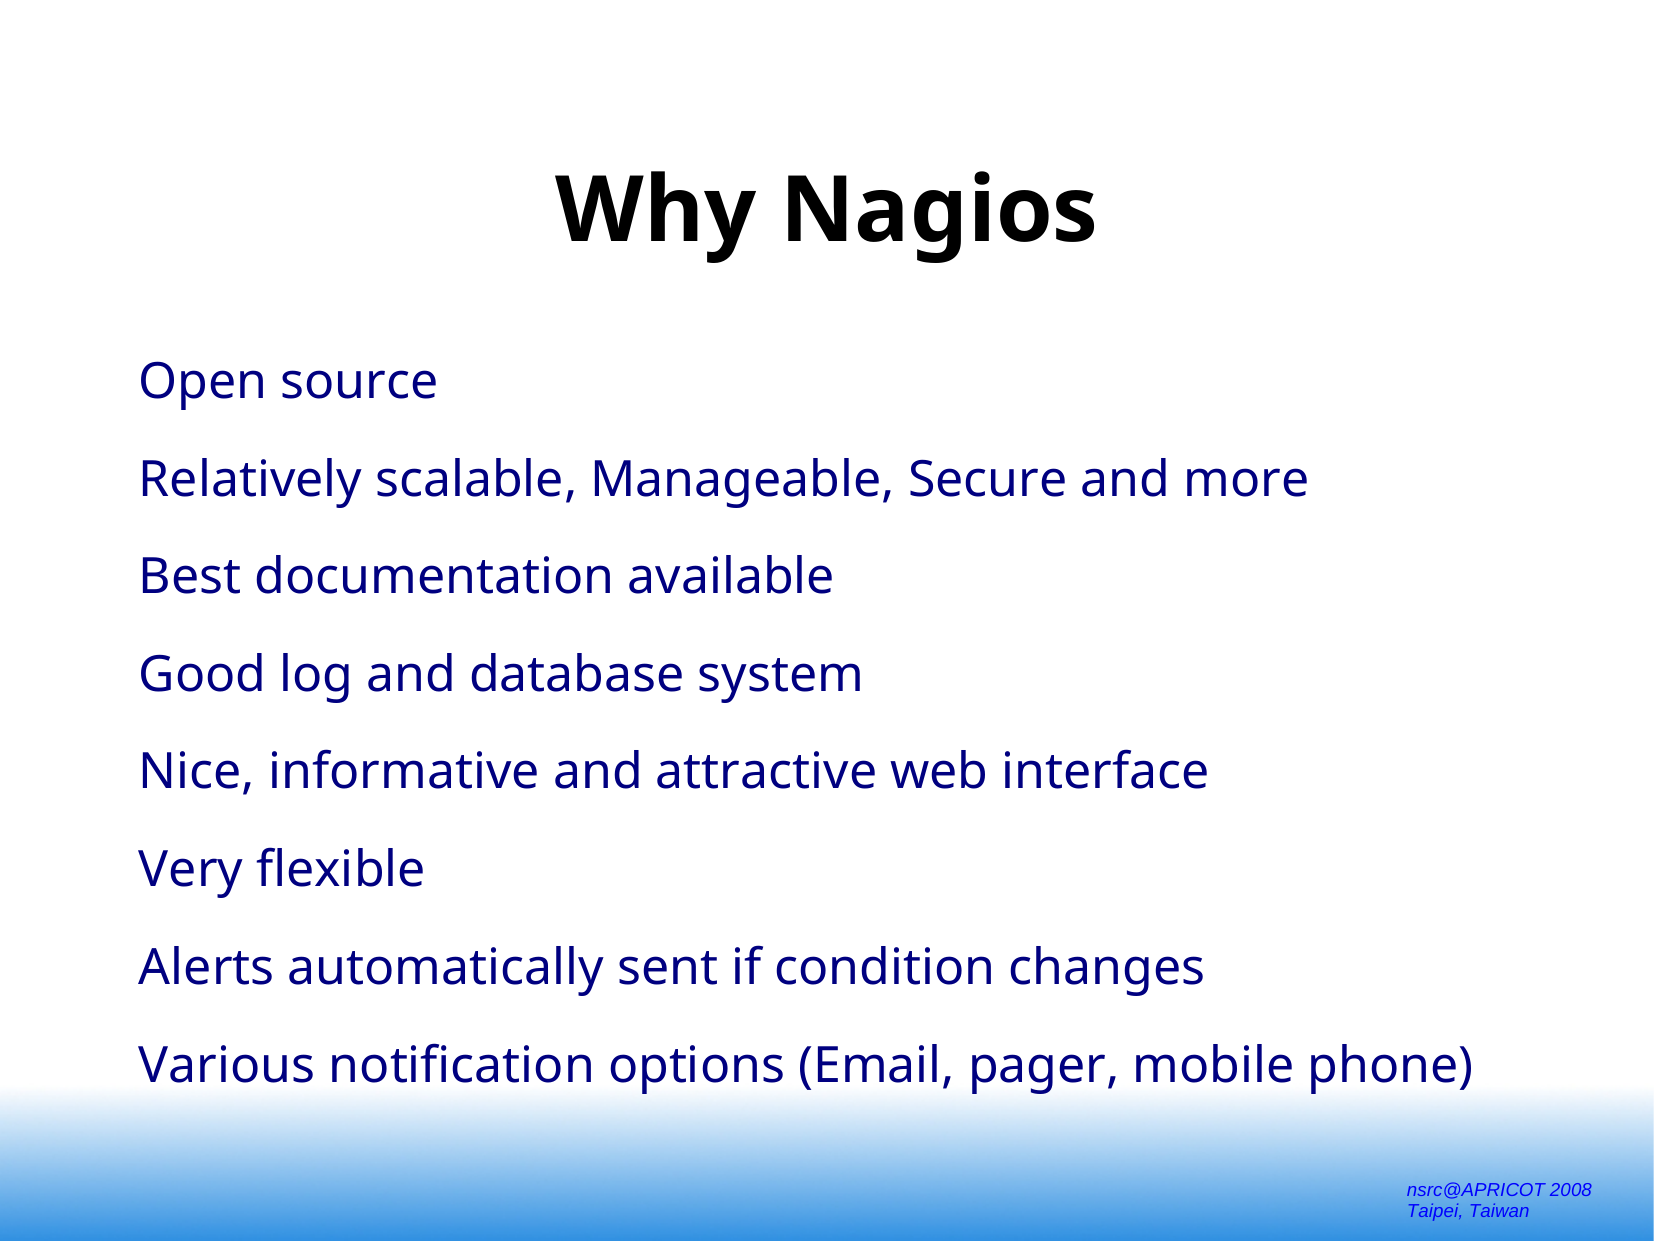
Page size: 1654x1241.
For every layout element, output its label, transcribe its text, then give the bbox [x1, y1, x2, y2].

title Why Nagios [121, 102, 1534, 310]
picture [0, 1083, 1654, 1241]
list Open source Relatively scalable, Manageable, Secure and more Best documentation available Good log and database system Nice, informative and attractive web interface Very flexible Alerts automatically sent if condition changes Various notification options (Email, pager, mobile phone) [121, 344, 1534, 1127]
